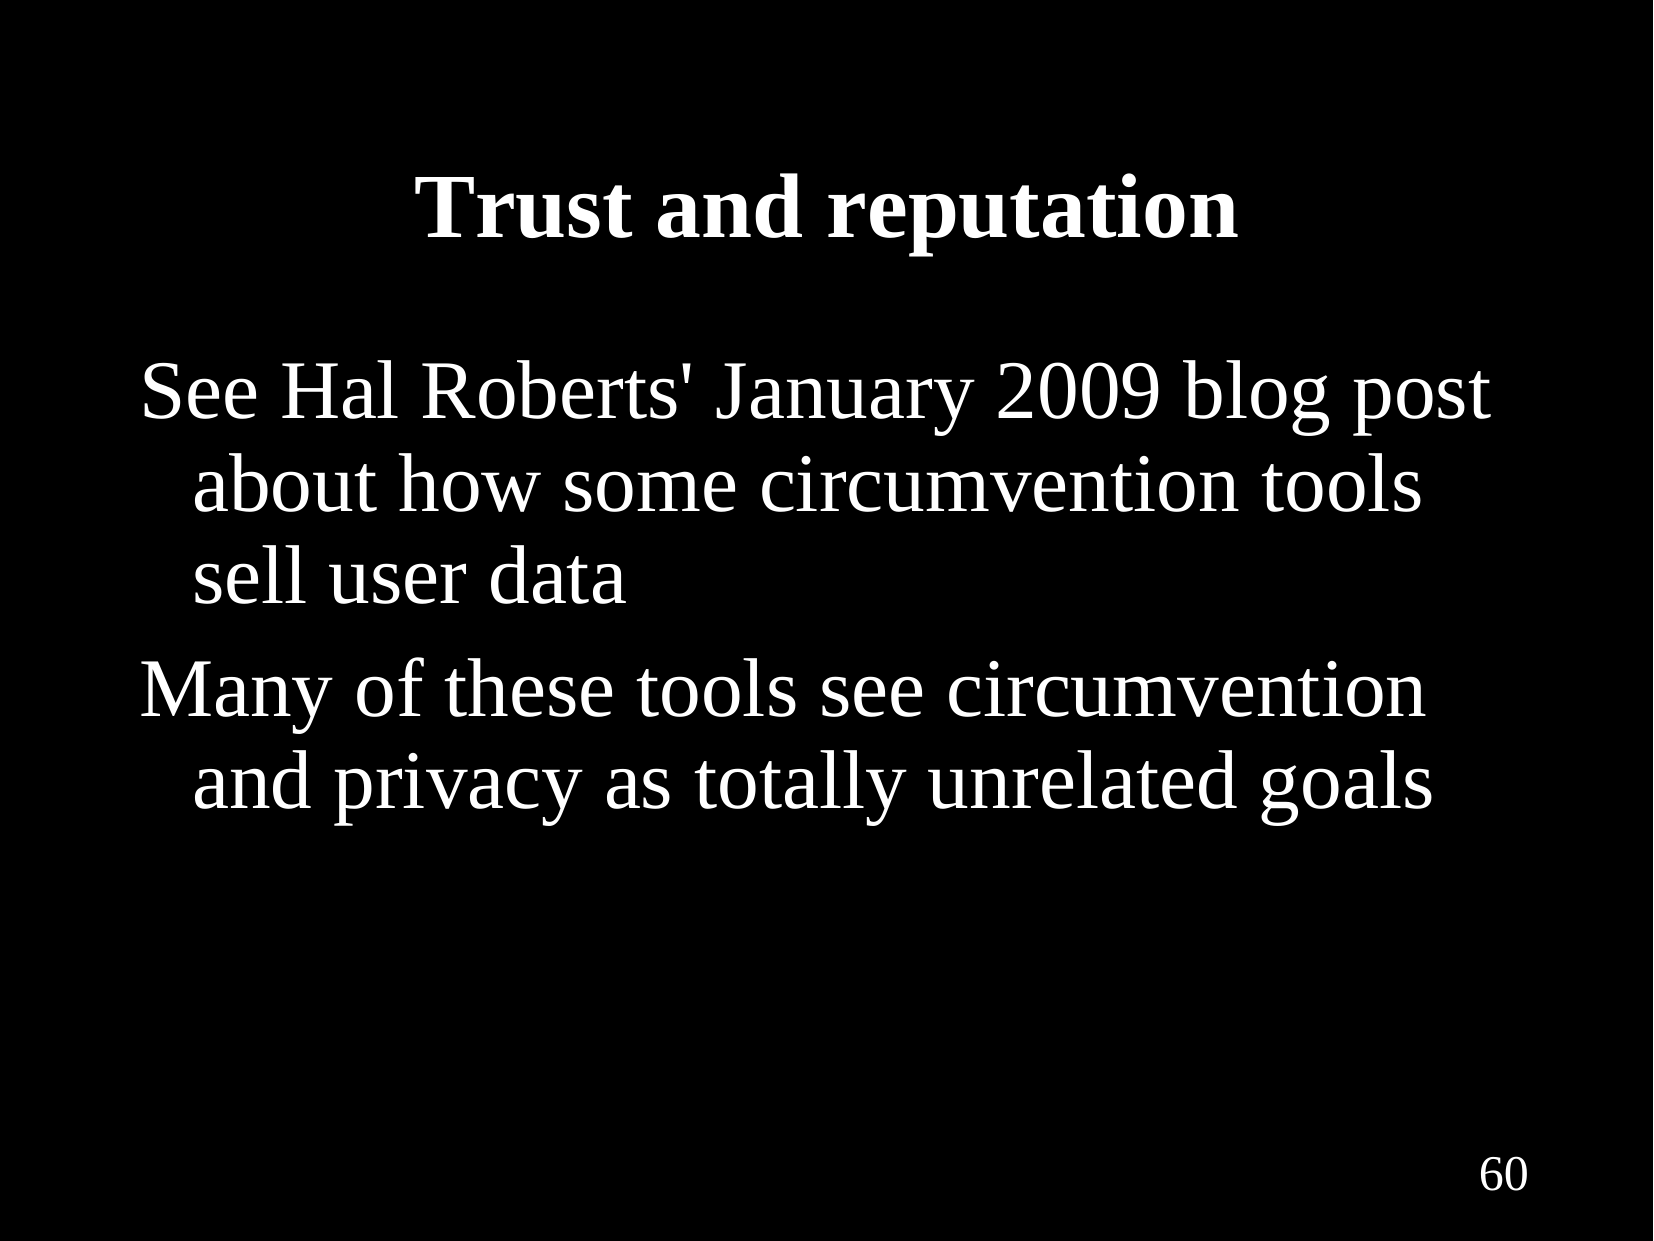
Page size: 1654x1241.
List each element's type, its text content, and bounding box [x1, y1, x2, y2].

title Trust and reputation [121, 102, 1534, 311]
list See Hal Roberts' January 2009 blog post about how some circumvention tools sell user data Many of these tools see circumvention and privacy as totally unrelated goals [121, 344, 1534, 1127]
